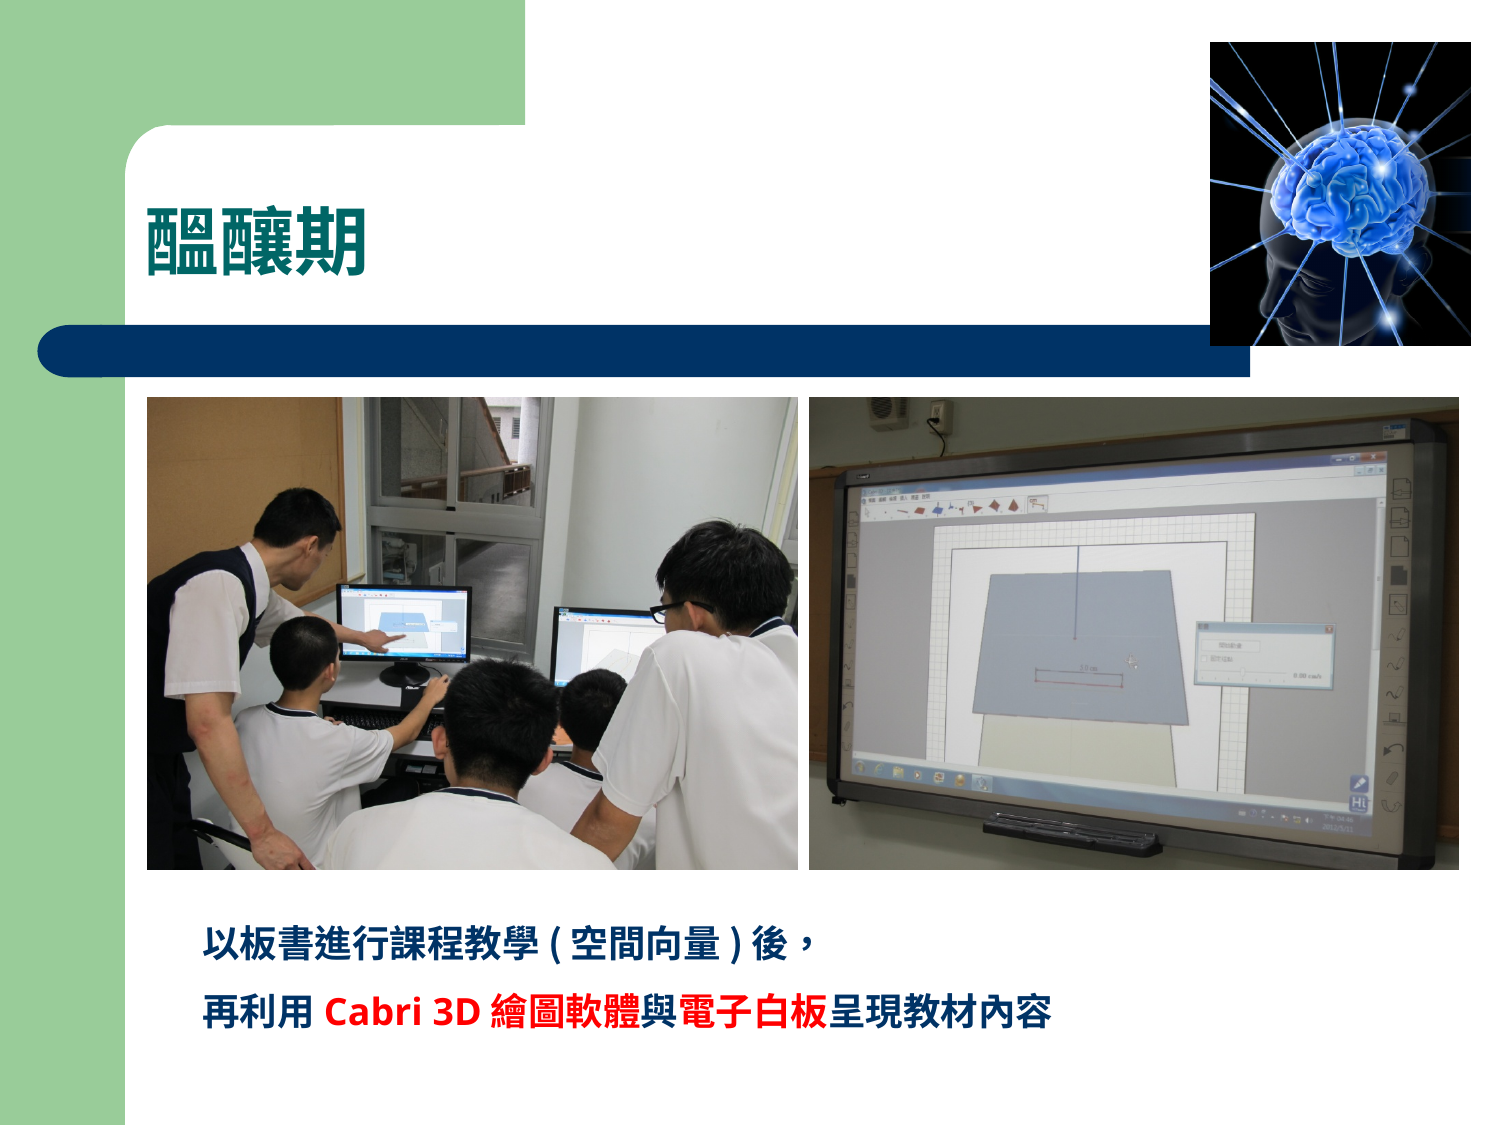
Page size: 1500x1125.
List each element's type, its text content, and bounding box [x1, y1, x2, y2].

picture [147, 397, 798, 870]
picture [1210, 42, 1471, 346]
title 醞釀期 [136, 136, 1210, 301]
text_box 以板書進行課程教學(空間向量)後， 再利用Cabri 3D繪圖軟體與電子白板呈現教材內容 [194, 904, 1459, 1048]
picture [809, 397, 1459, 870]
